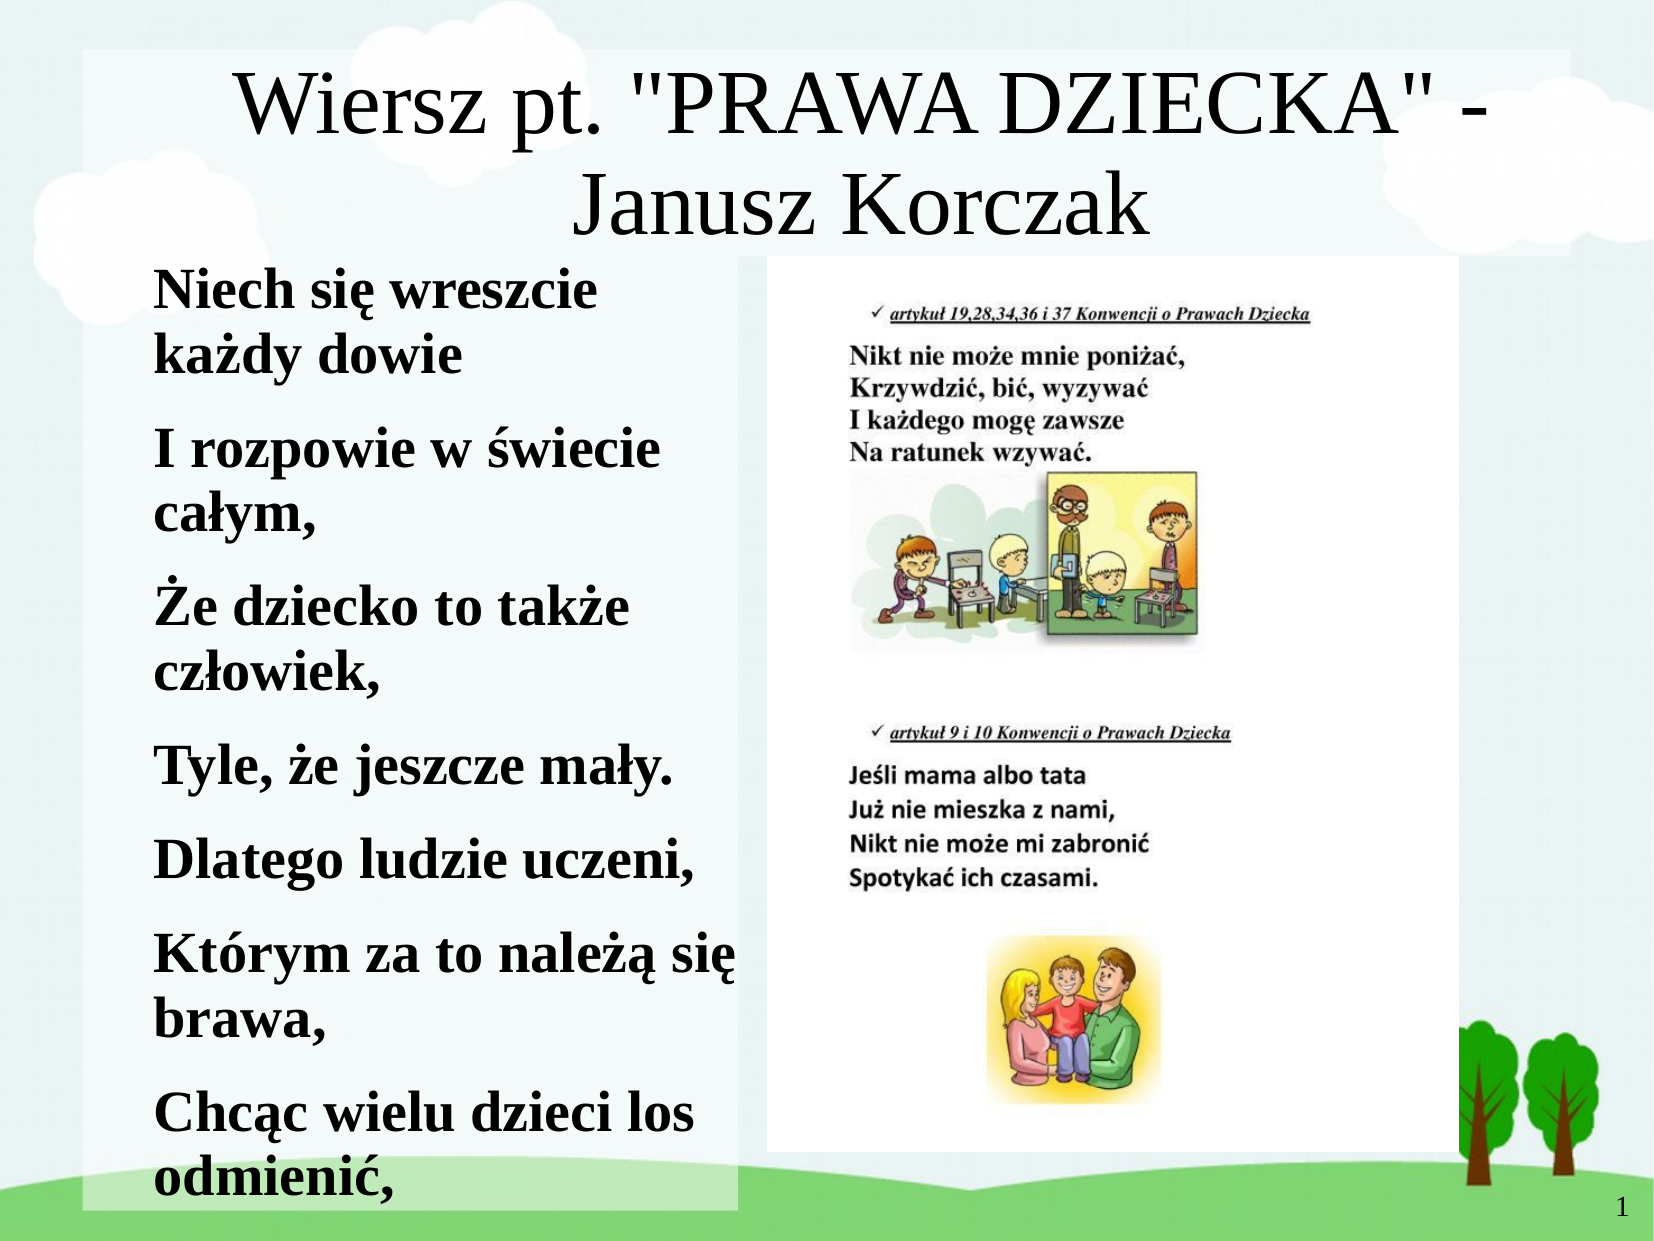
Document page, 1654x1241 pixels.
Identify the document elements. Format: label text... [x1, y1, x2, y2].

title Wiersz pt. "PRAWA DZIECKA" - Janusz Korczak [82, 49, 1571, 257]
picture [0, 0, 1654, 1241]
list Niech się wreszcie każdy dowie I rozpowie w świecie całym, Że dziecko to także człowiek, Tyle, że jeszcze mały. Dlatego ludzie uczeni, Którym za to należą się brawa, Chcąc wielu dzieci los odmienić, Spisali dla was mądre prawa Więc je na co dzień i od święta Spróbujcie dobrze zapamiętać: Nikt mnie siłą nie ma prawa zmuszać do niczego, A szczególnie do zrobienia czegoś niedobrego. Mogę uczyć się wszystkiego, co mnie zaciekawi I mam prawo sam wybierać, z kim się będę bawić. Nikt nie może mnie poniżać, krzywdzić, bić, wyzywać, I każdego mogę zawsze na ratunek wzywać. Jeśli mama albo tata już nie mieszka z nami, Nikt nie może mi zabronić spotkać ich czasami. Nikt nie może moich listów czytać bez pytania, Mam też prawo do tajemnic i własnego zdania. Mogę żądać, żeby każdy uznał moje prawa, A gdy różnię się od innych, to jest moja sprawa. Tak się tu wiersze poukładały, Prawa dla dzieci na całym świecie, Byście w potrzebie z nich korzystały Najlepiej, jak umiecie. [82, 256, 739, 1211]
